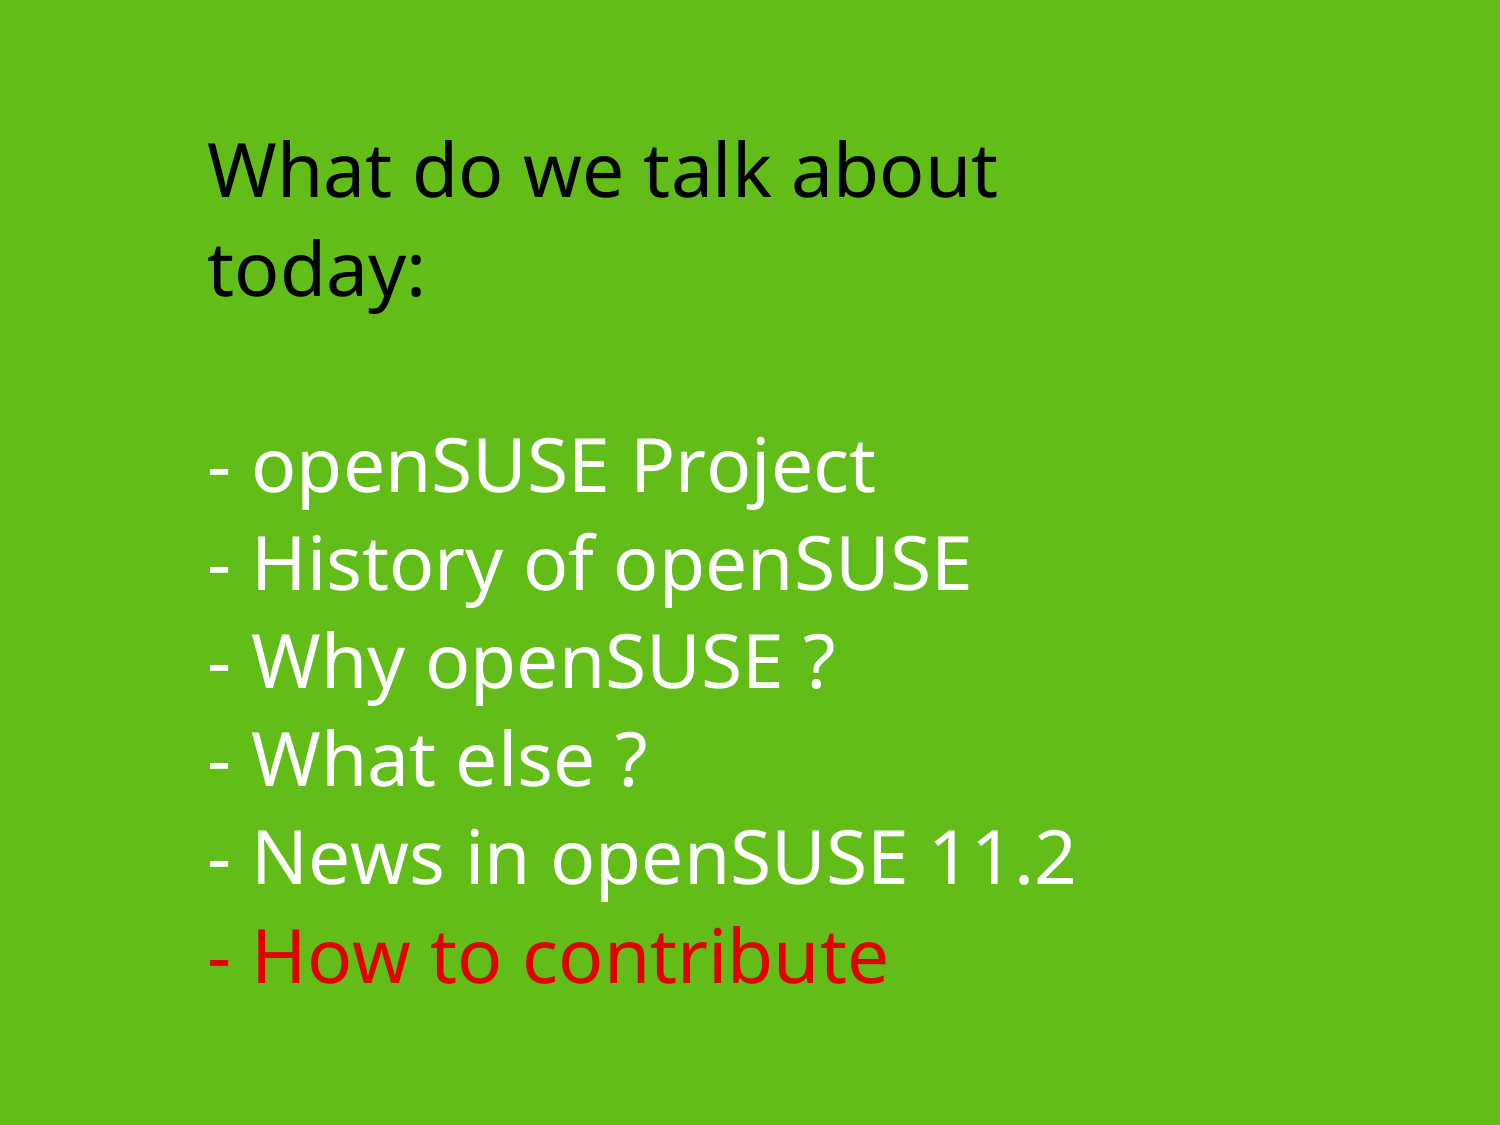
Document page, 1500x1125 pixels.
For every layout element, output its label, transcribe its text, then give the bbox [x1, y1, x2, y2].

title What do we talk about today: - openSUSE Project - History of openSUSE - Why openSUSE ? - What else ? - News in openSUSE 11.2 - How to contribute [67, 59, 1093, 1063]
